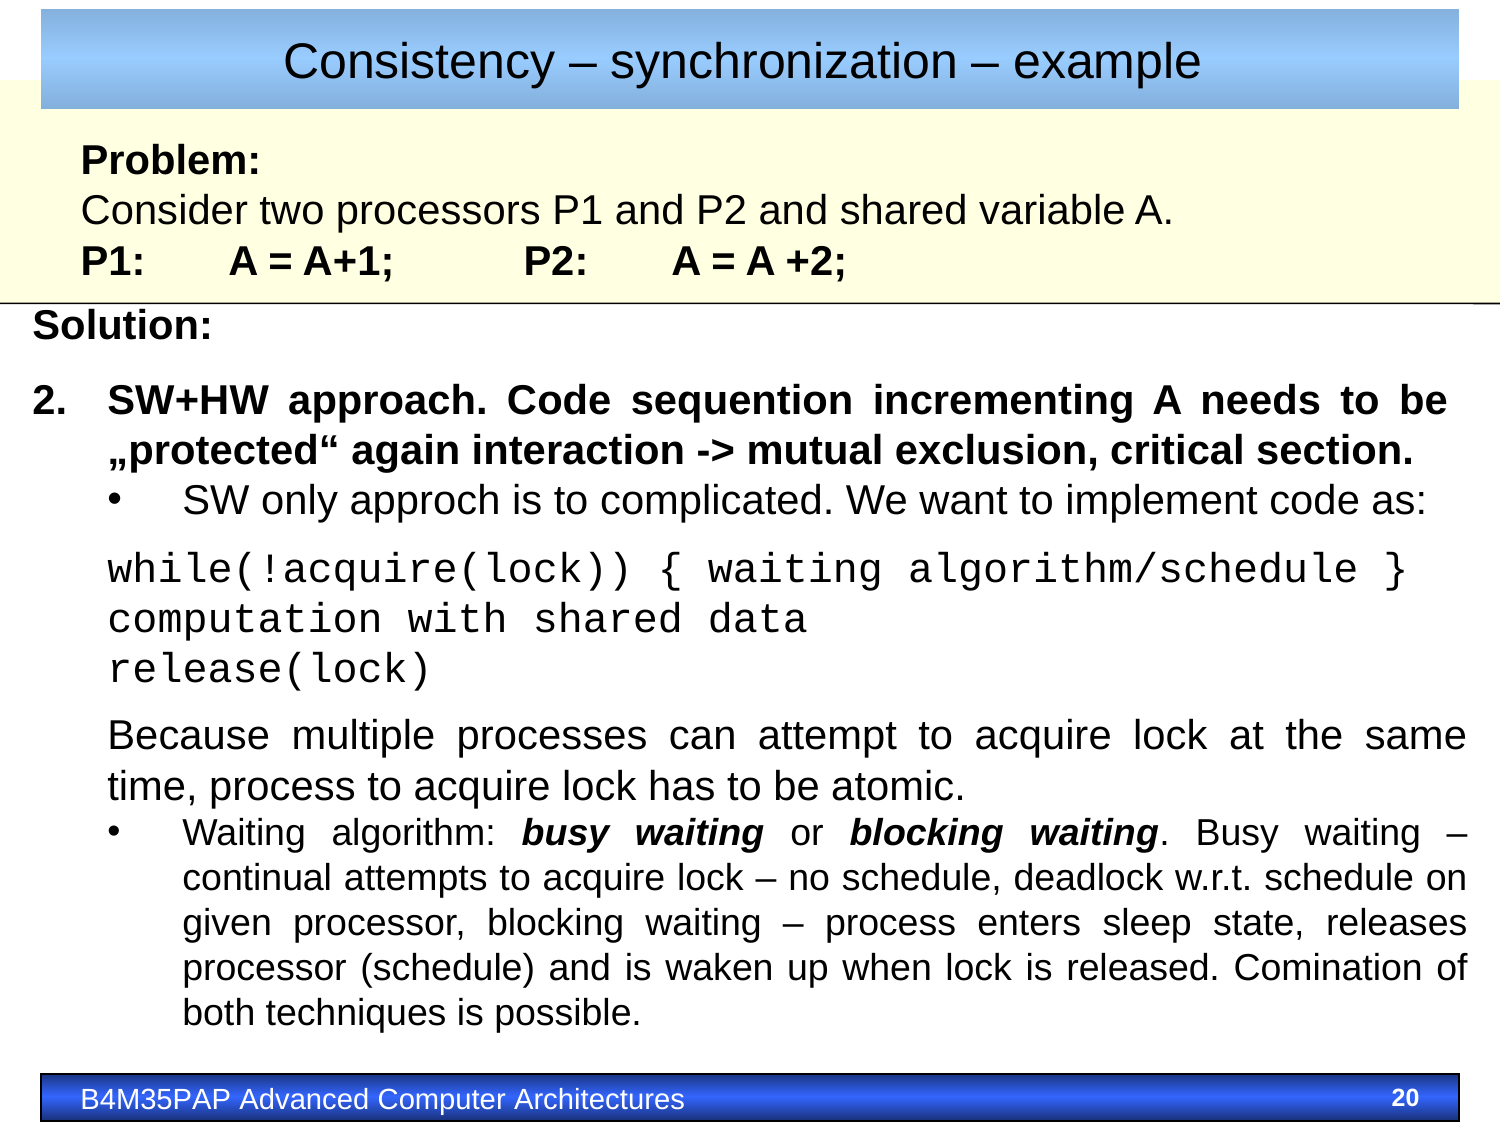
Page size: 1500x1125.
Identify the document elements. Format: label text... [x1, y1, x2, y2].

text_box Solution: SW+HW approach. Code sequention incrementing A needs to be „protected“ again interaction -> mutual exclusion, critical section. SW only approch is to complicated. We want to implement code as: while(!acquire(lock)) { waiting algorithm/schedule } computation with shared data release(lock) Because multiple processes can attempt to acquire lock at the same time, process to acquire lock has to be atomic. Waiting algorithm: busy waiting or blocking waiting. Busy waiting – continual attempts to acquire lock – no schedule, deadlock w.r.t. schedule on given processor, blocking waiting – process enters sleep state, releases processor (schedule) and is waken up when lock is released. Comination of both techniques is possible. [17, 305, 1483, 1041]
text_box [0, 79, 1500, 302]
title Consistency – synchronization – example [41, 9, 1459, 109]
text_box Problem: Consider two processors P1 and P2 and shared variable A. P1: A = A+1; P2: A = A +2; [65, 125, 1435, 291]
